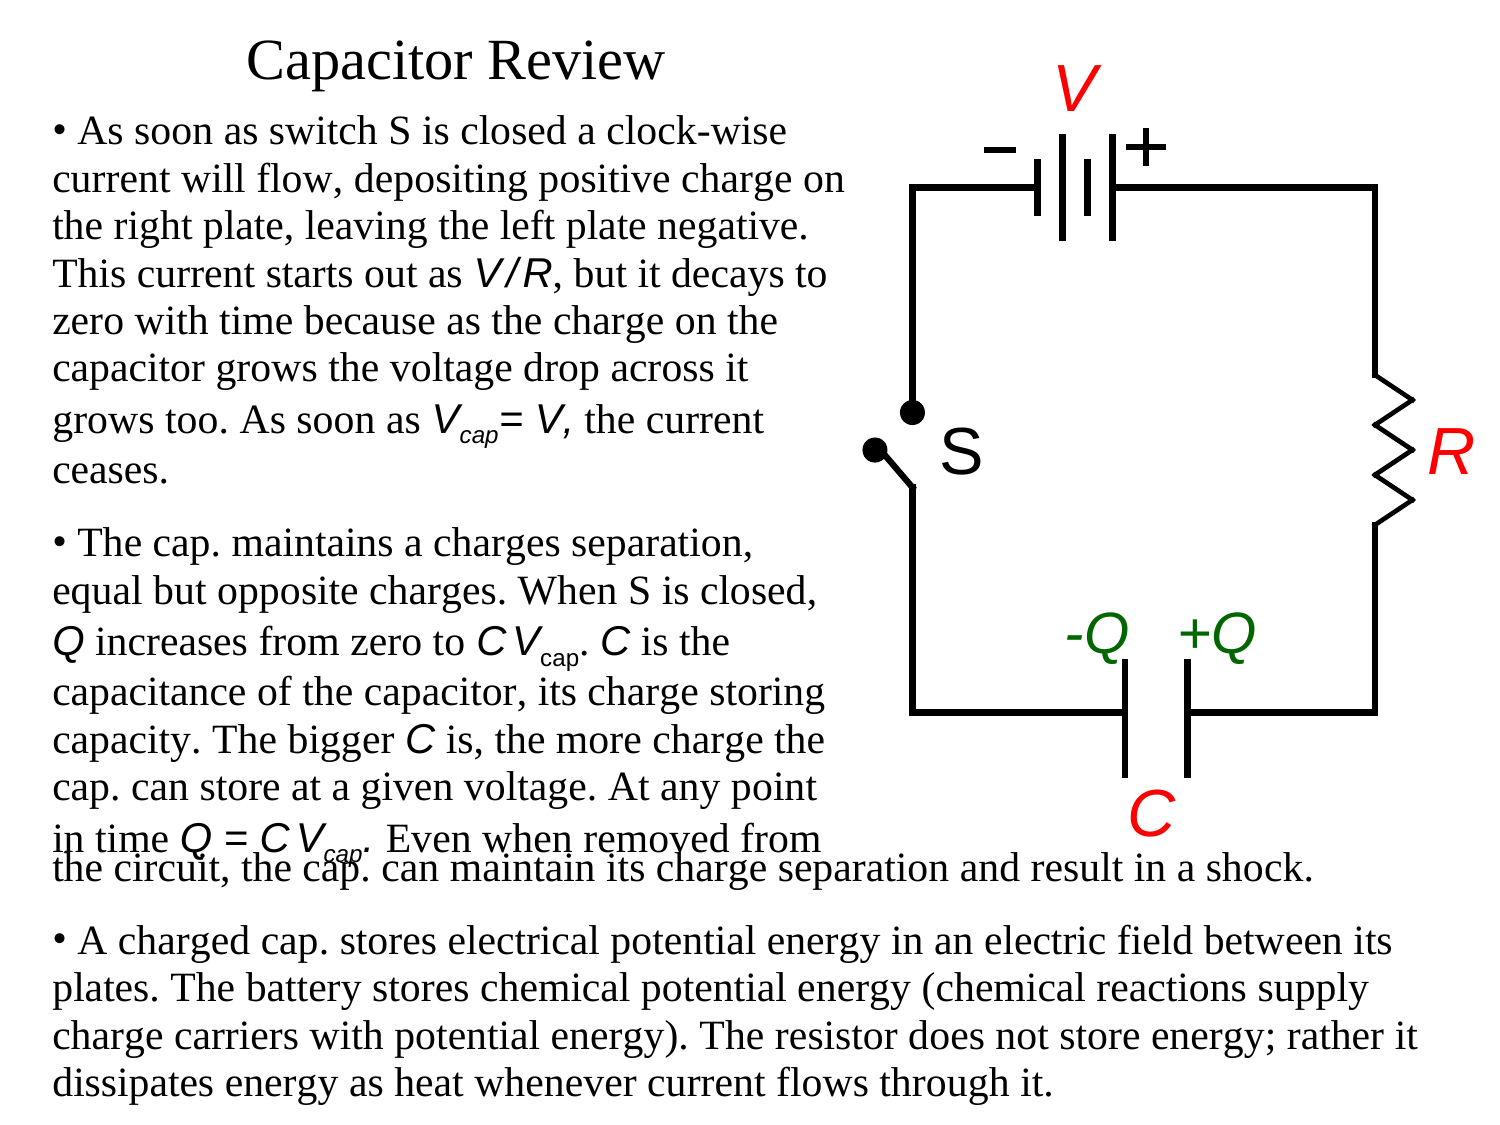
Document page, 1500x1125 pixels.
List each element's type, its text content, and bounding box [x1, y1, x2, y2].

text_box R [1412, 399, 1500, 496]
text_box -Q [1049, 587, 1163, 673]
text_box [899, 399, 924, 426]
text_box [863, 437, 888, 463]
text_box C [1112, 762, 1201, 835]
text_box +Q [1163, 587, 1276, 673]
text_box the circuit, the cap. can maintain its charge separation and result in a shock. A charged cap. stores electrical potential energy in an electric field between its plates. The battery stores chemical potential energy (chemical reactions supply charge carriers with potential energy). The resistor does not store energy; rather it dissipates energy as heat whenever current flows through it. [37, 835, 1476, 1115]
text_box S [924, 399, 1013, 496]
title Capacitor Review [75, 12, 838, 98]
text_box As soon as switch S is closed a clock-wise current will flow, depositing positive charge on the right plate, leaving the left plate negative. This current starts out as V / R, but it decays to zero with time because as the charge on the capacitor grows the voltage drop across it grows too. As soon as Vcap= V, the current ceases. The cap. maintains a charges separation, equal but opposite charges. When S is closed, Q increases from zero to C Vcap. C is the capacitance of the capacitor, its charge storing capacity. The bigger C is, the more charge the cap. can store at a given voltage. At any point in time Q = C Vcap. Even when removed from [37, 98, 863, 835]
text_box V [1037, 37, 1276, 133]
